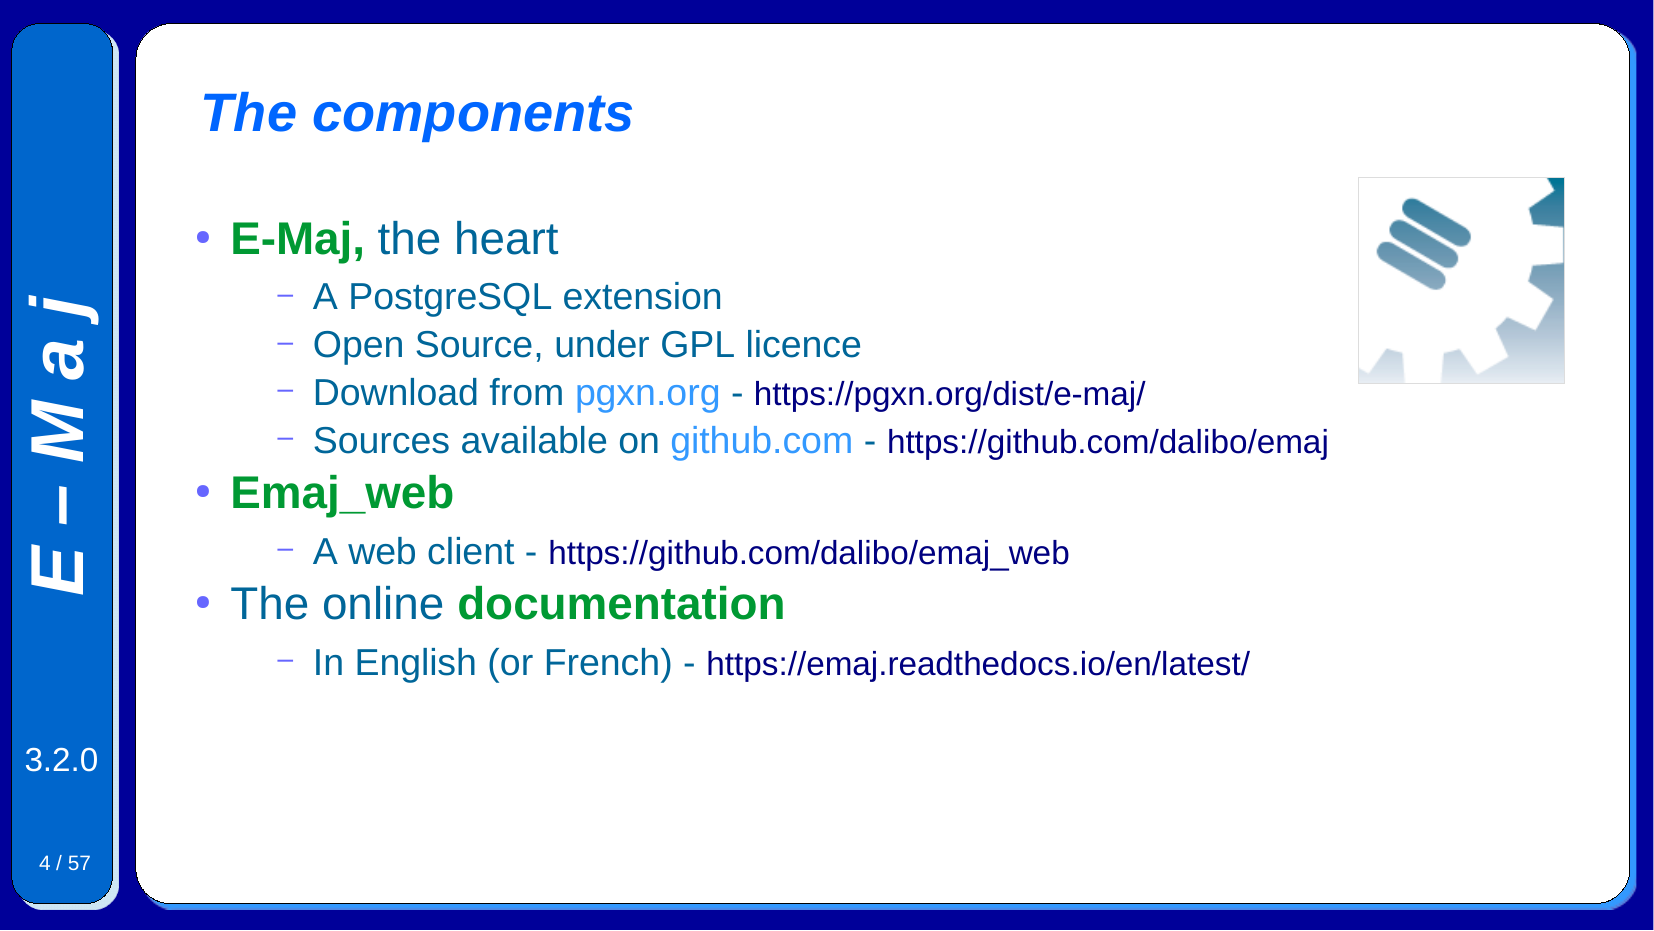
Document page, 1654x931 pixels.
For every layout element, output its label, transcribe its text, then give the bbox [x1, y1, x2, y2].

picture [1358, 177, 1565, 384]
title The components [200, 34, 1575, 191]
list E-Maj, the heart A PostgreSQL extension Open Source, under GPL licence Download from pgxn.org - https://pgxn.org/dist/e-maj/ Sources available on github.com - https://github.com/dalibo/emaj Emaj_web A web client - https://github.com/dalibo/emaj_web The online documentation In English (or French) - https://emaj.readthedocs.io/en/latest/ [177, 212, 1587, 804]
